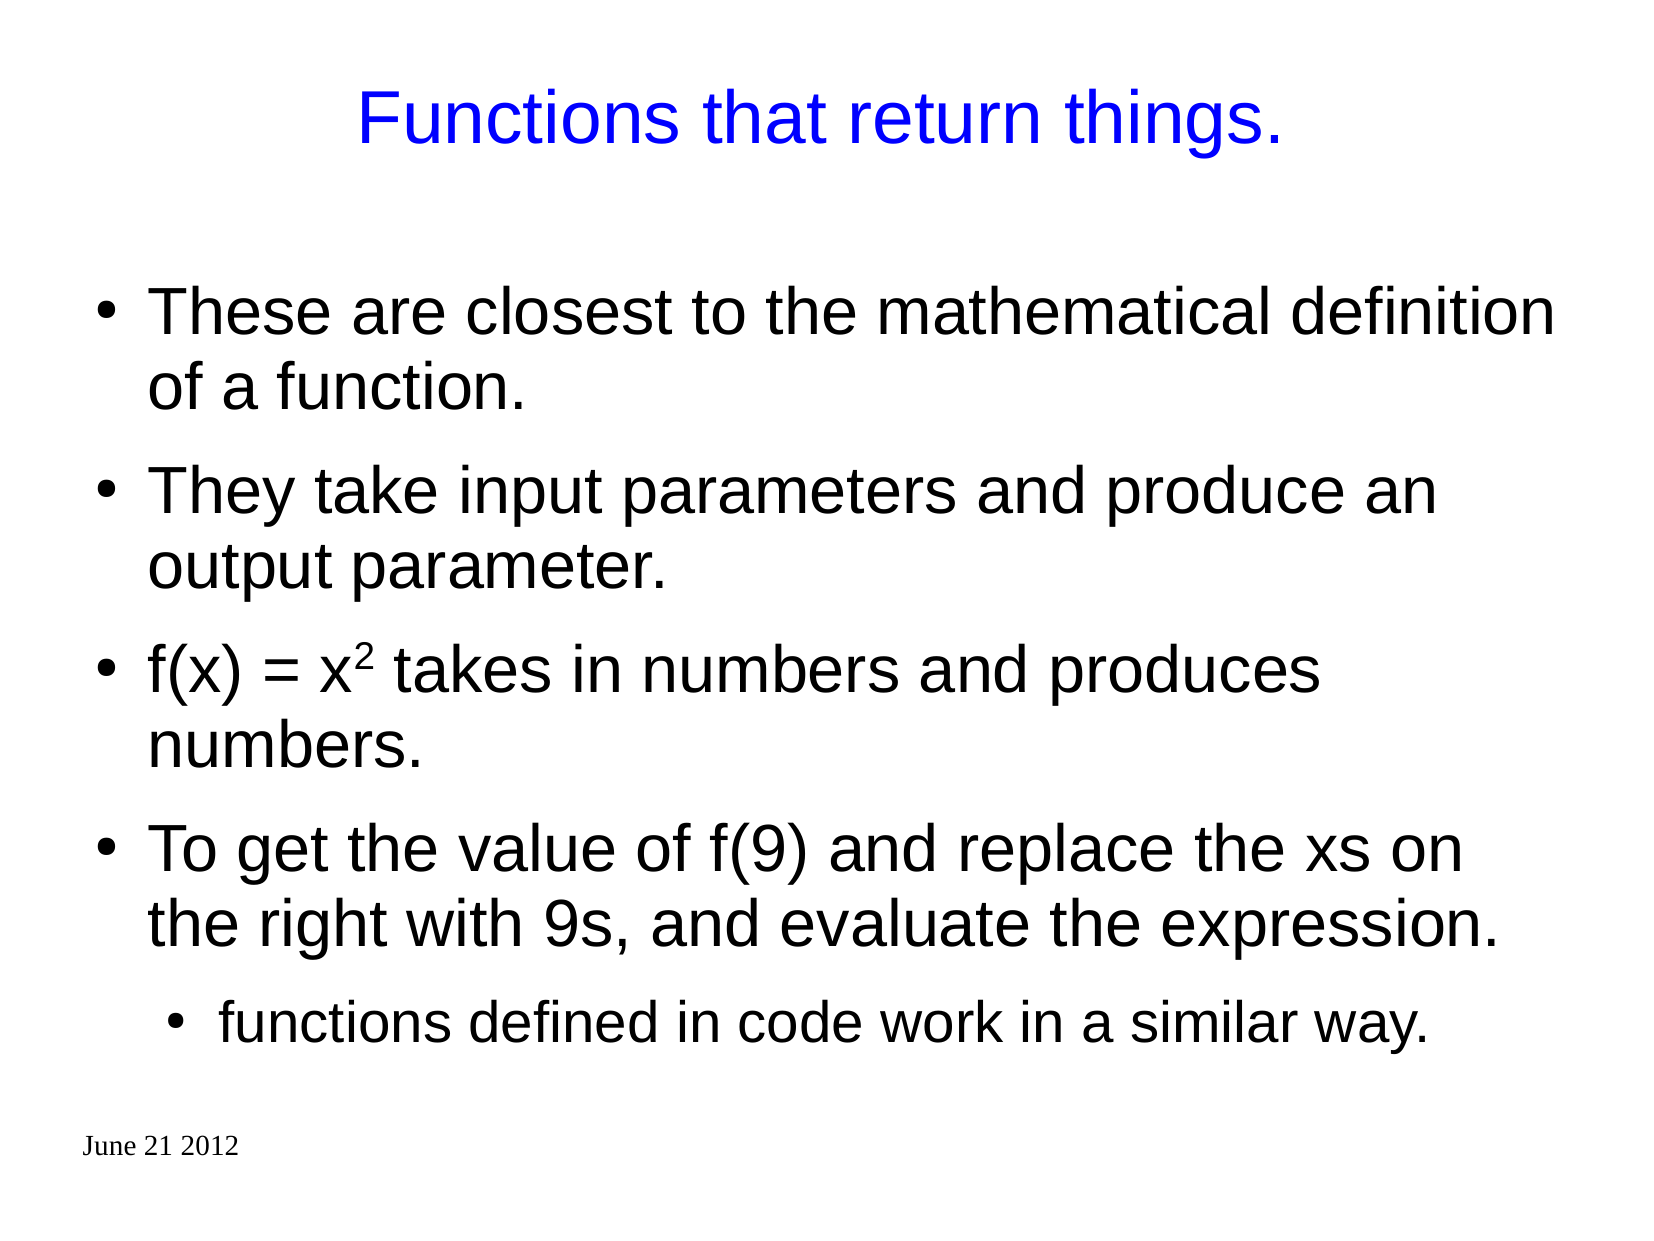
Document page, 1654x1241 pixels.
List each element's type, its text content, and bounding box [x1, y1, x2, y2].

title Functions that return things. [76, 58, 1565, 178]
list These are closest to the mathematical definition of a function. They take input parameters and produce an output parameter. f(x) = x2 takes in numbers and produces numbers. To get the value of f(9) and replace the xs on the right with 9s, and evaluate the expression. functions defined in code work in a similar way. [76, 274, 1565, 1093]
